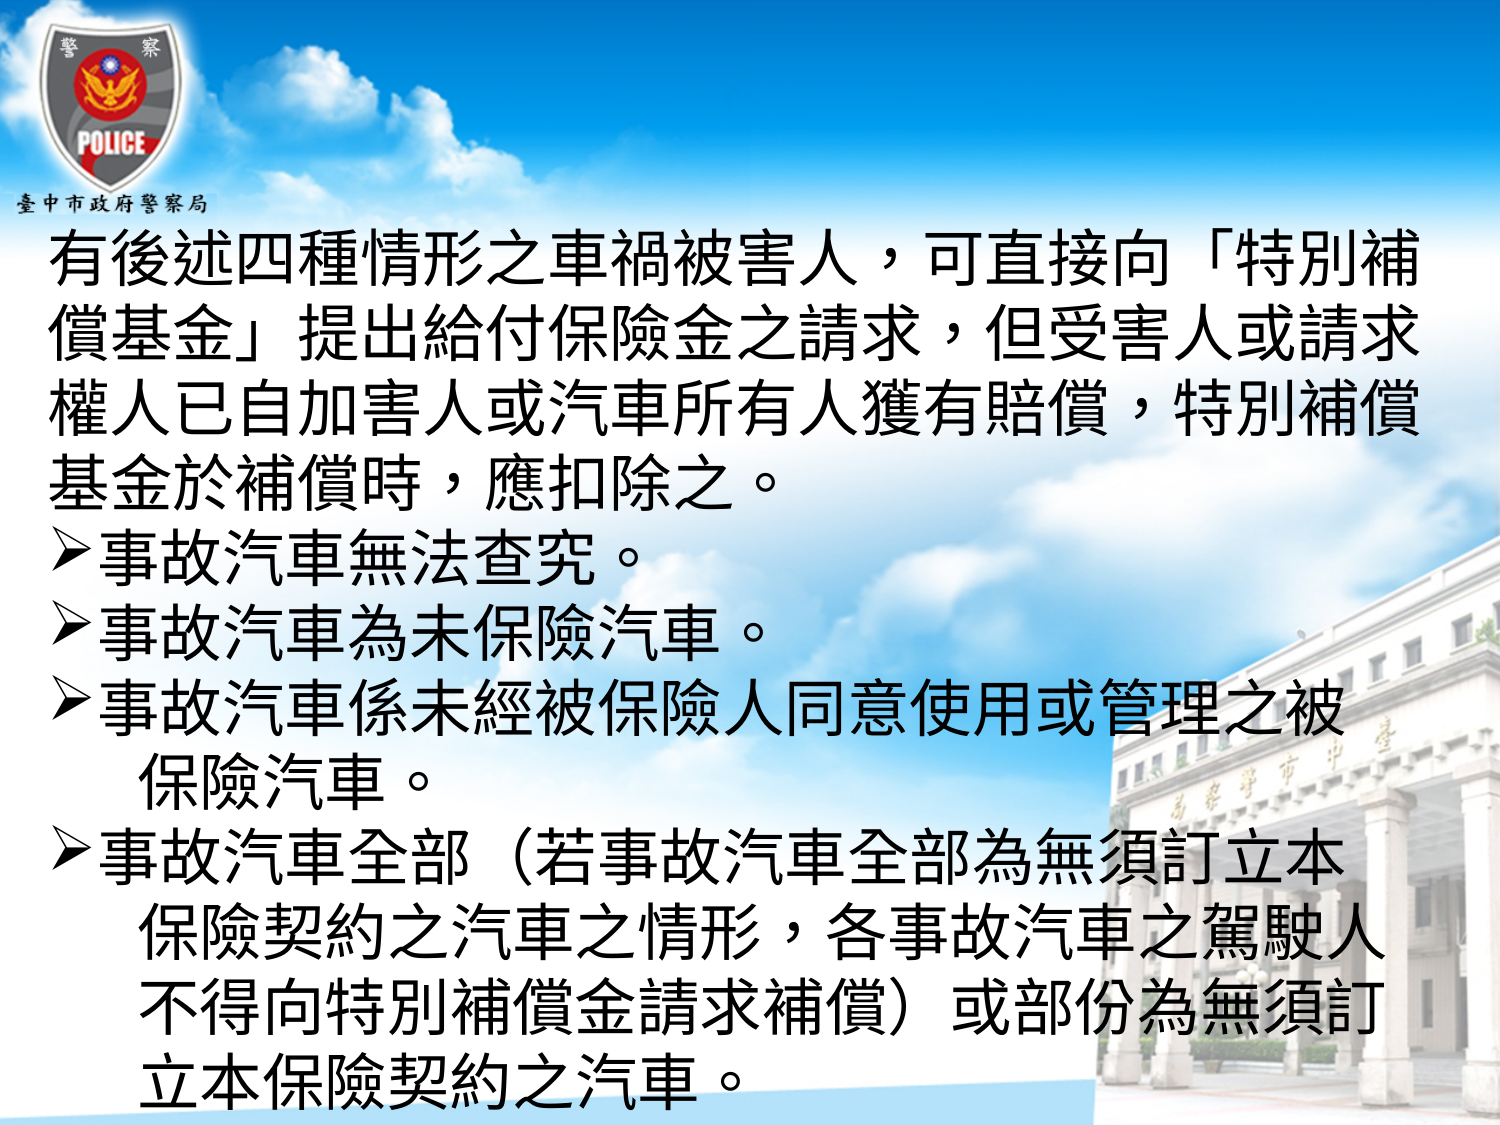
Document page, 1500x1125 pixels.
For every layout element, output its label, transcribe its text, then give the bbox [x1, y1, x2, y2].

text_box 有後述四種情形之車禍被害人，可直接向「特別補償基金」提出給付保險金之請求，但受害人或請求權人已自加害人或汽車所有人獲有賠償，特別補償基金於補償時，應扣除之。 事故汽車無法查究。 事故汽車為未保險汽車。 事故汽車係未經被保險人同意使用或管理之被 保險汽車。 事故汽車全部（若事故汽車全部為無須訂立本 保險契約之汽車之情形，各事故汽車之駕駛人 不得向特別補償金請求補償）或部份為無須訂 立本保險契約之汽車。 [32, 211, 1477, 1125]
picture [0, 0, 1500, 1125]
